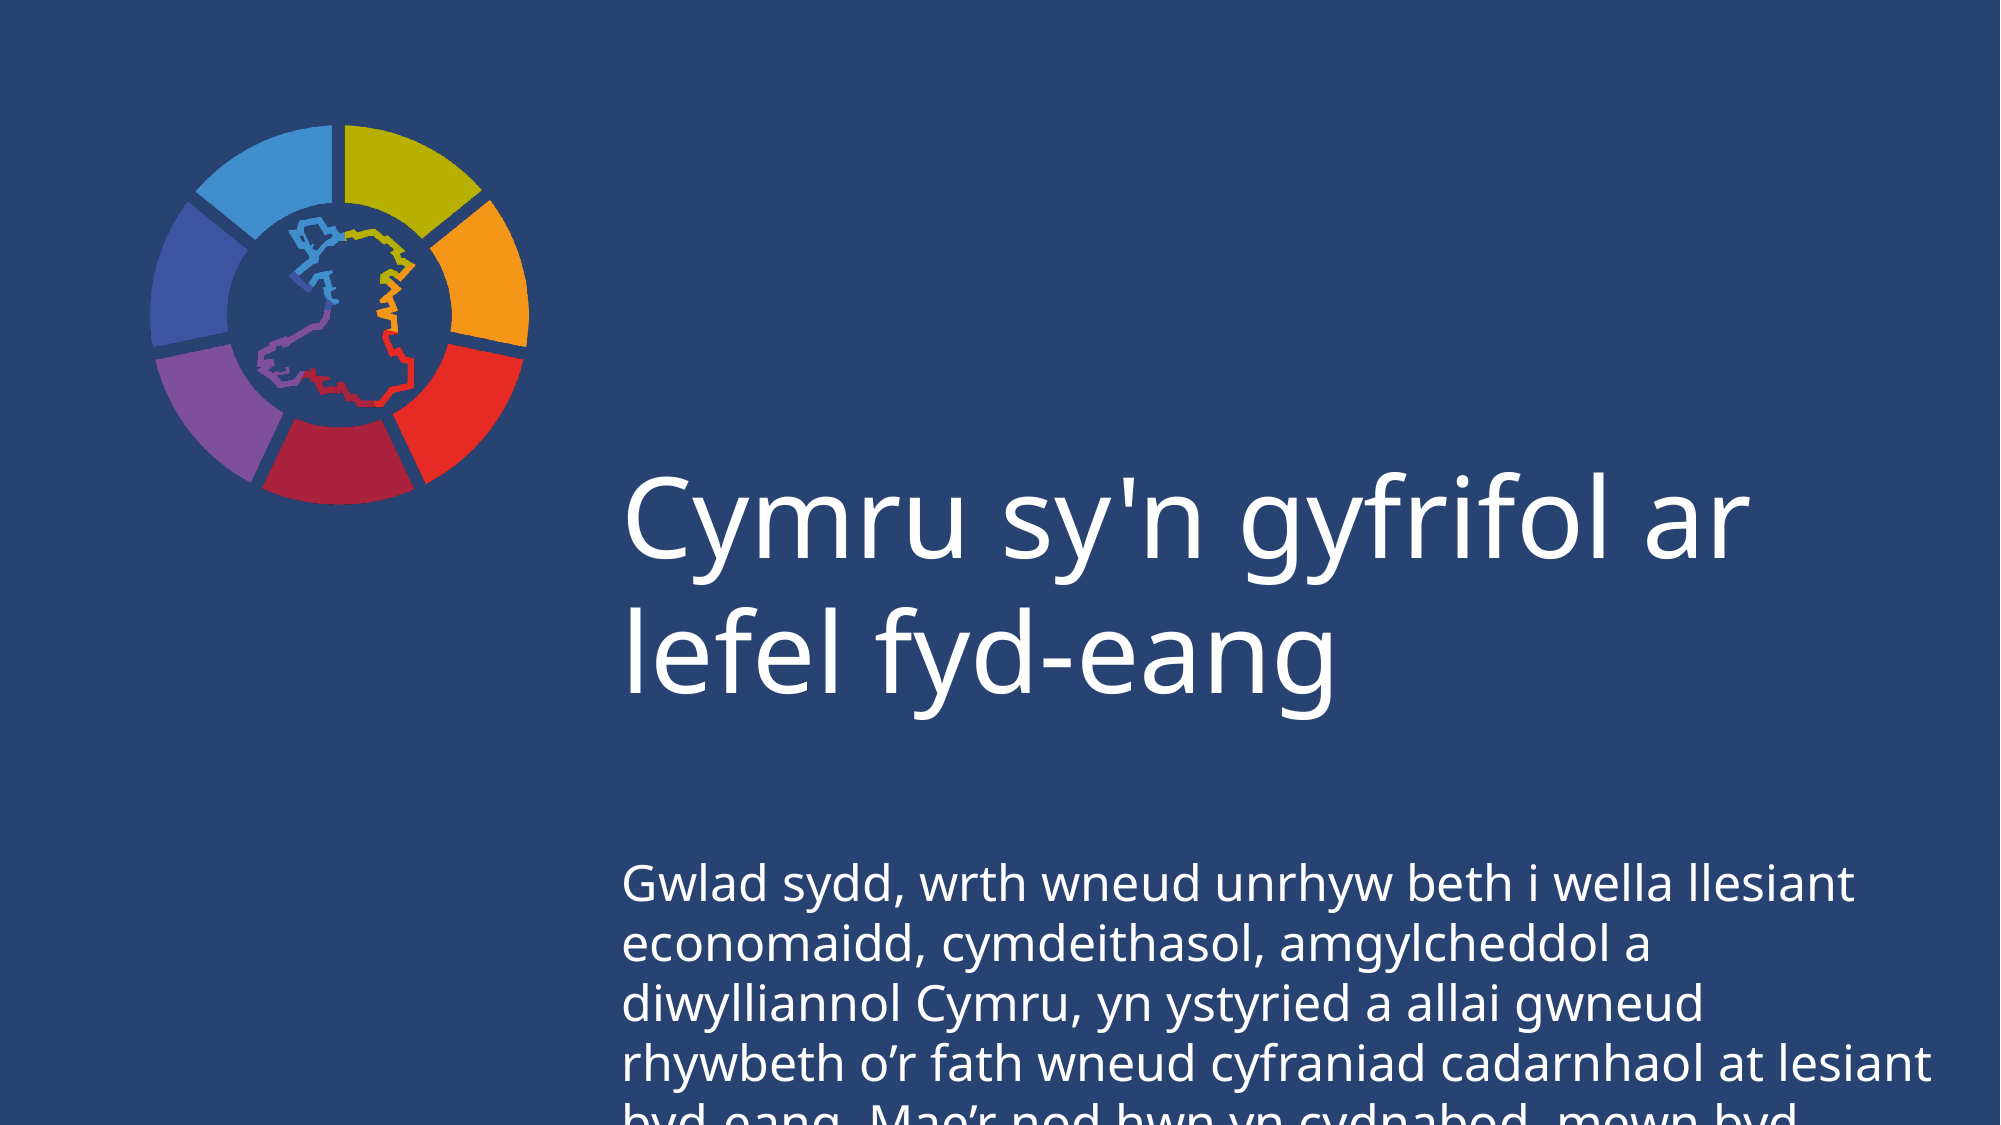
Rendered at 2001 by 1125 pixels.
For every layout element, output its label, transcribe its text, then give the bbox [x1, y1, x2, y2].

picture [149, 125, 543, 505]
title Cymru sy'n gyfrifol ar lefel fyd-eang Gwlad sydd, wrth wneud unrhyw beth i wella llesiant economaidd, cymdeithasol, amgylcheddol a diwylliannol Cymru, yn ystyried a allai gwneud rhywbeth o’r fath wneud cyfraniad cadarnhaol at lesiant byd-eang. Mae’r nod hwn yn cydnabod, mewn byd rhyng-gysylltiedig, gall yr hyn rydym yn ei wneud i sicrhau bod Cymru’n genedl gynaliadwy gael effeithiau cadarnhaol y tu allan i Gymru. [606, 438, 1957, 685]
